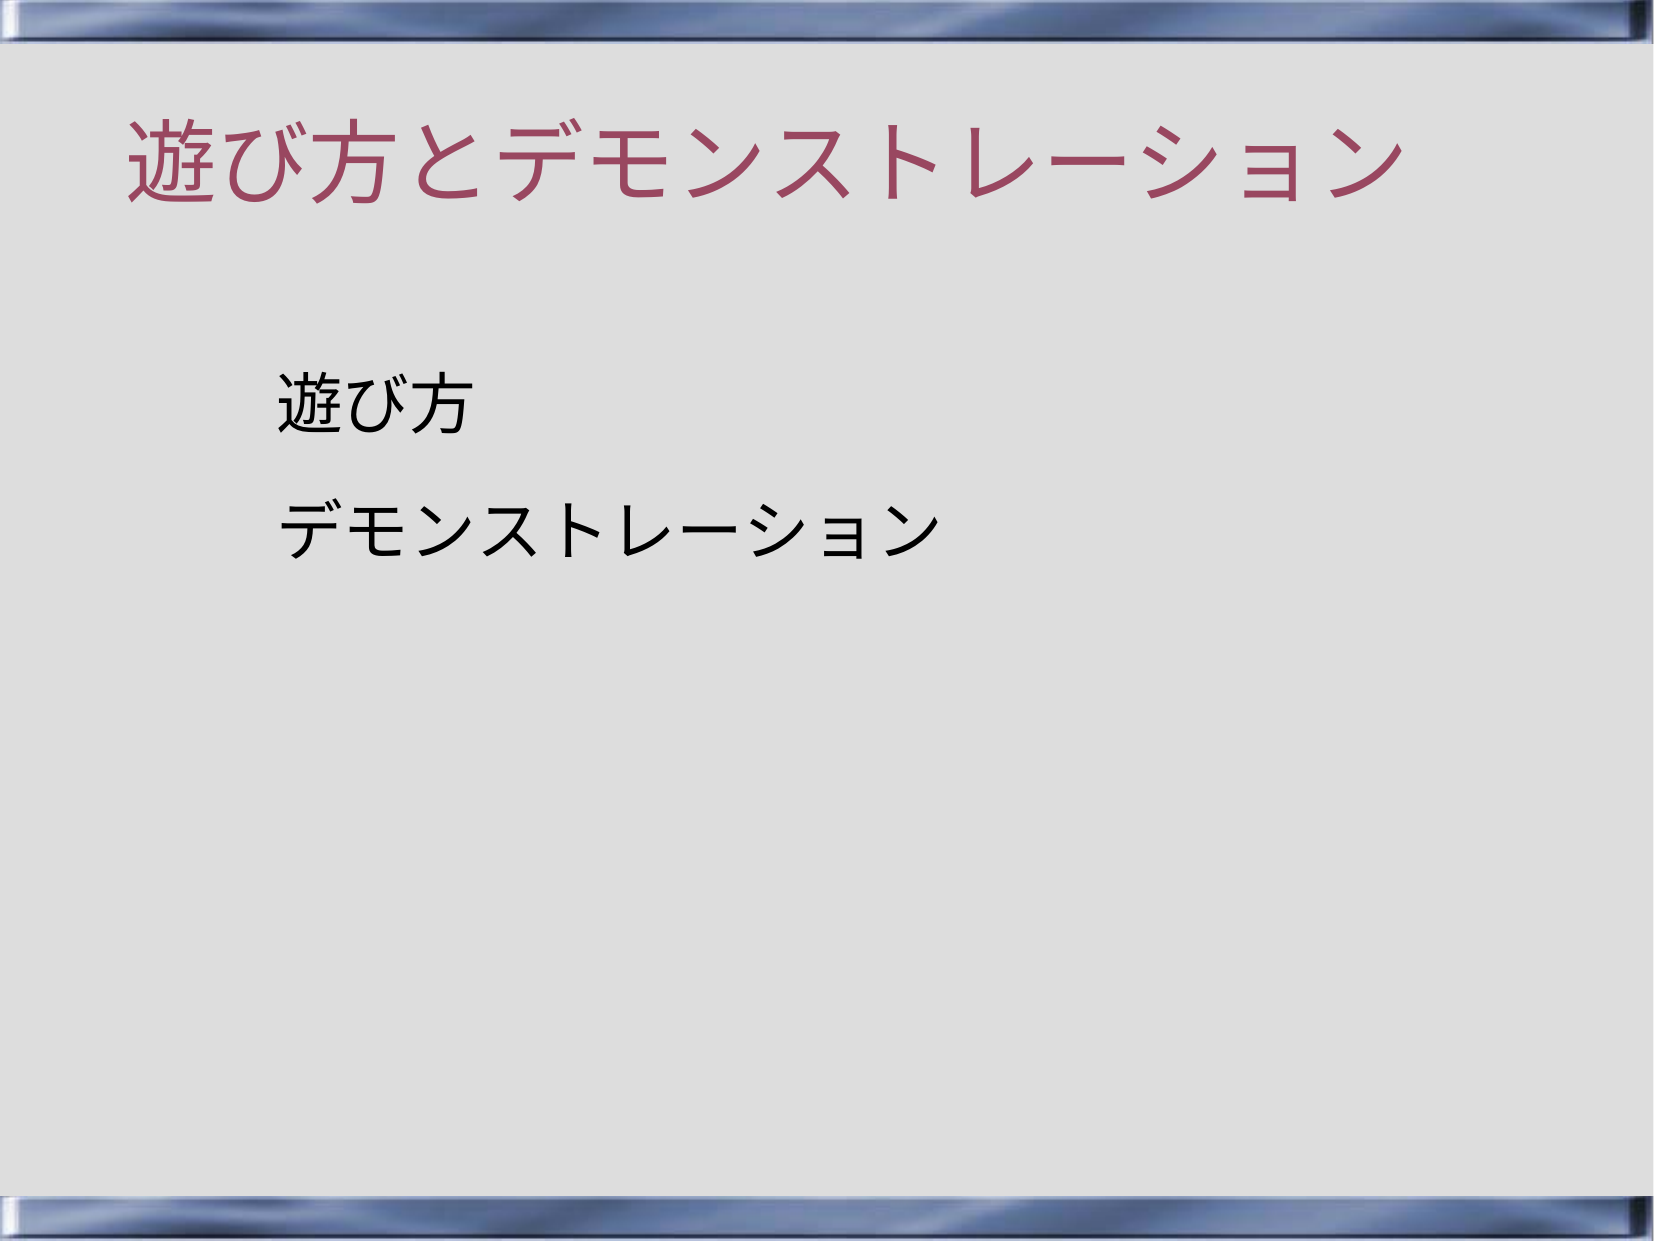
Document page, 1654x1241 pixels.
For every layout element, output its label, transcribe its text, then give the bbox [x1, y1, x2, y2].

picture [0, 0, 1654, 44]
list 遊び方 デモンストレーション [258, 351, 1633, 1207]
title 遊び方とデモンストレーション [125, 64, 1538, 249]
picture [0, 1196, 1654, 1241]
